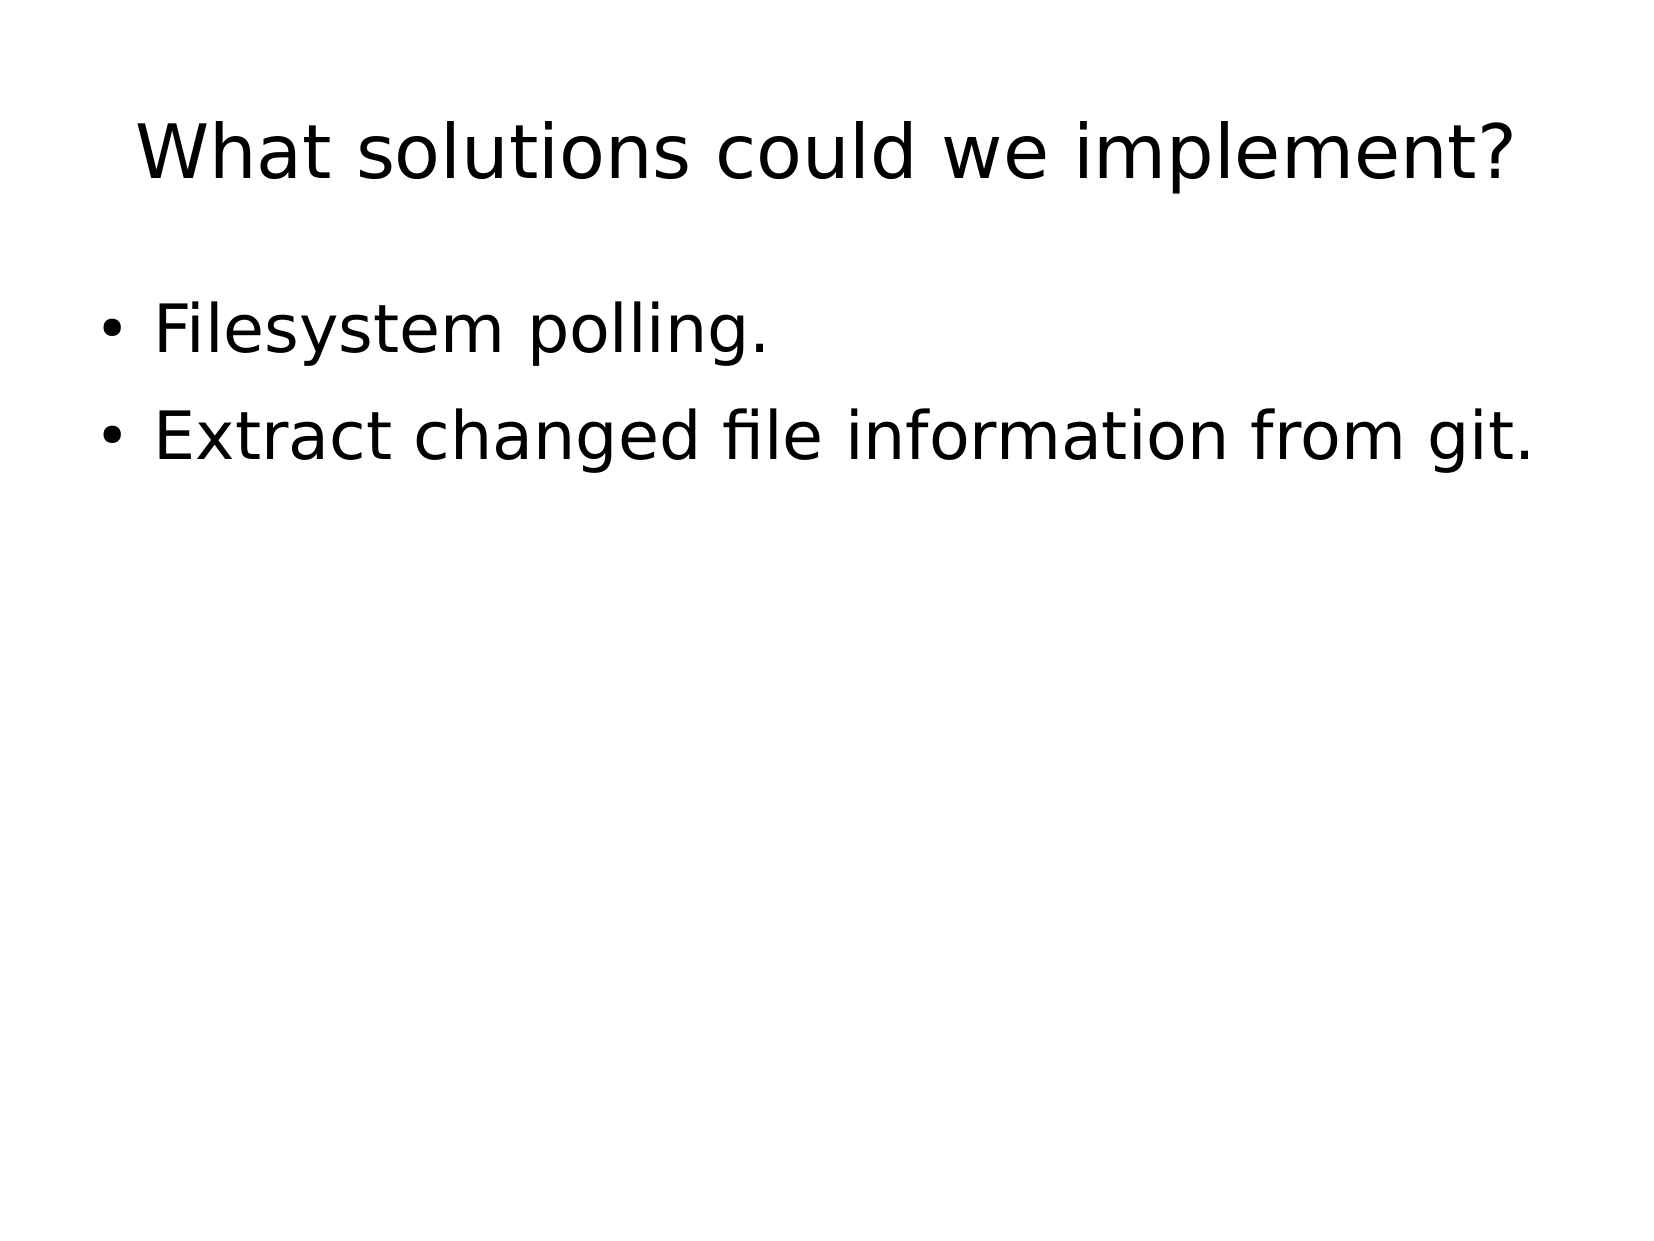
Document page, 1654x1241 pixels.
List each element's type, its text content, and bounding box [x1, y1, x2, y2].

list Filesystem polling. Extract changed file information from git. [82, 290, 1571, 1010]
title What solutions could we implement? [82, 49, 1571, 257]
